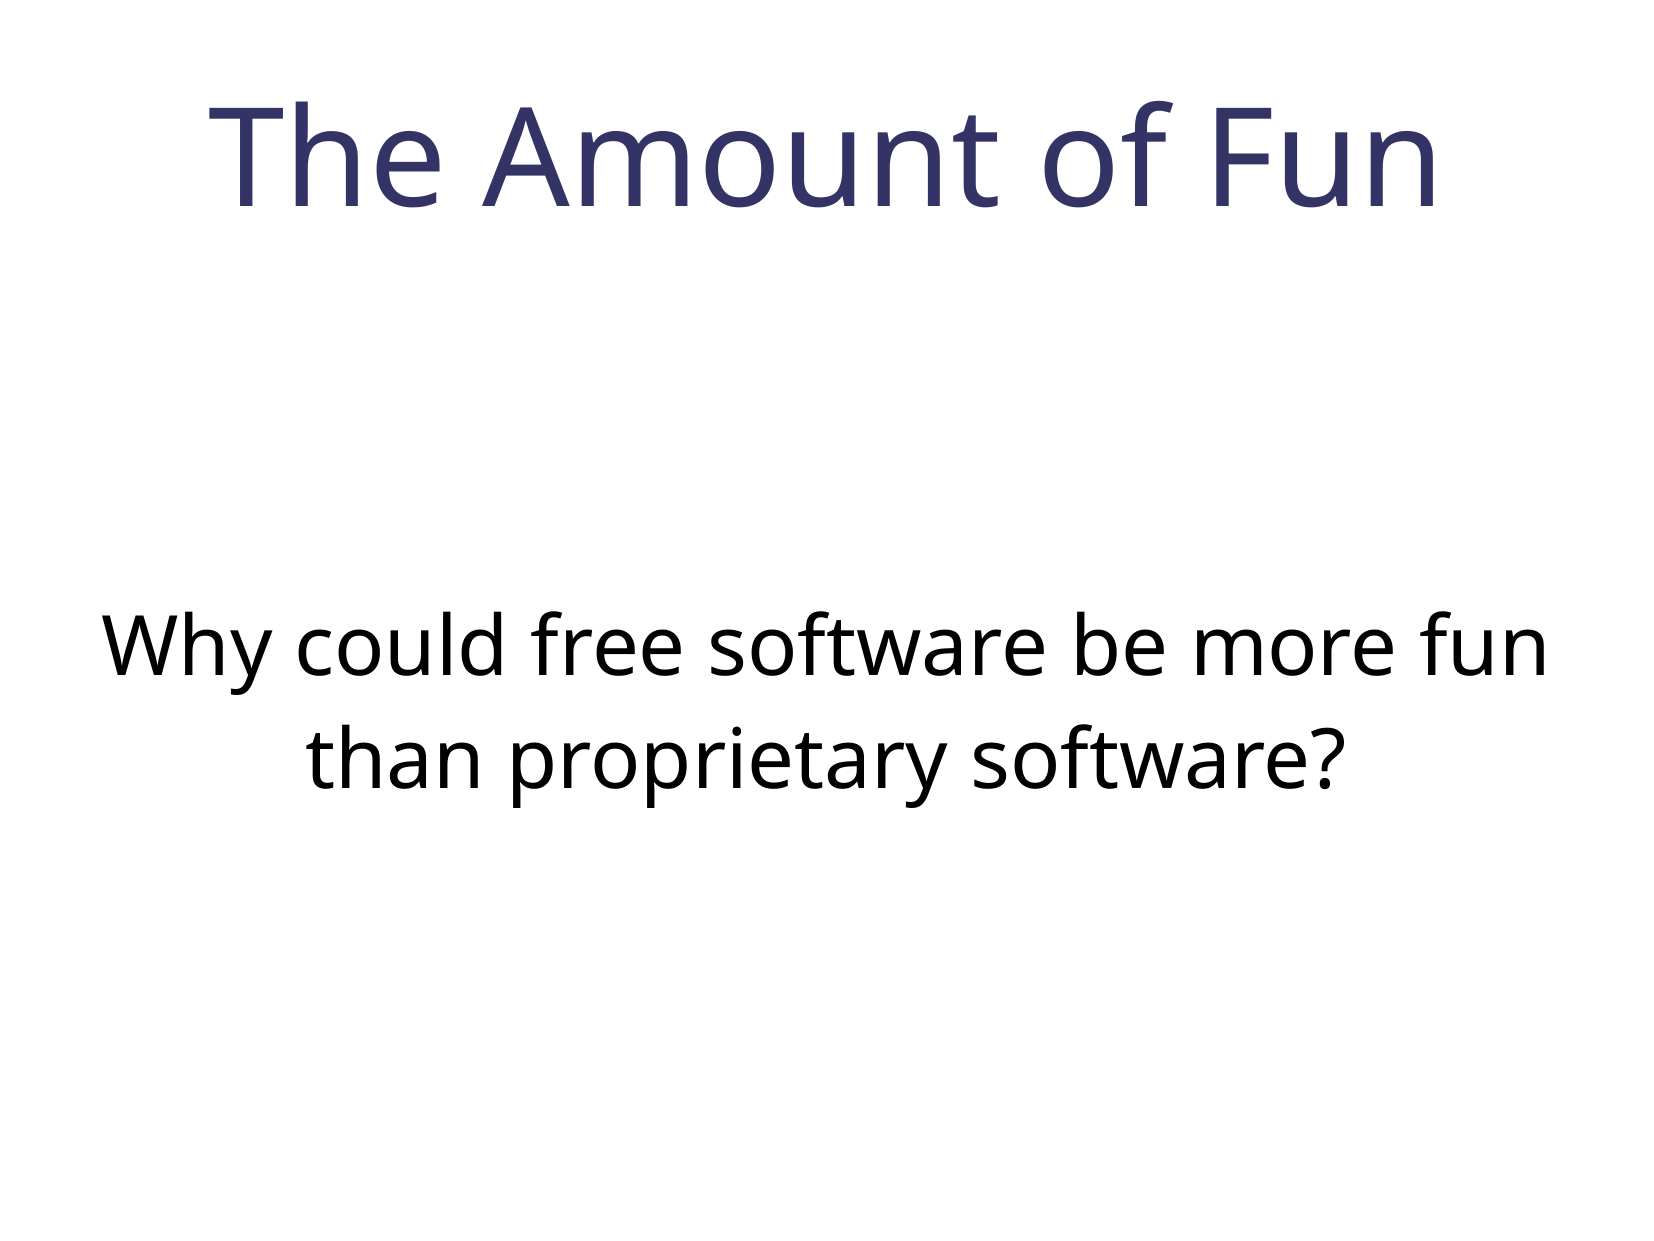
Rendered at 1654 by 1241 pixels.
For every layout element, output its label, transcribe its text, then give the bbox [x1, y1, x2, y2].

subtitle Why could free software be more fun than proprietary software? [82, 297, 1571, 1102]
title The Amount of Fun [82, 56, 1571, 250]
